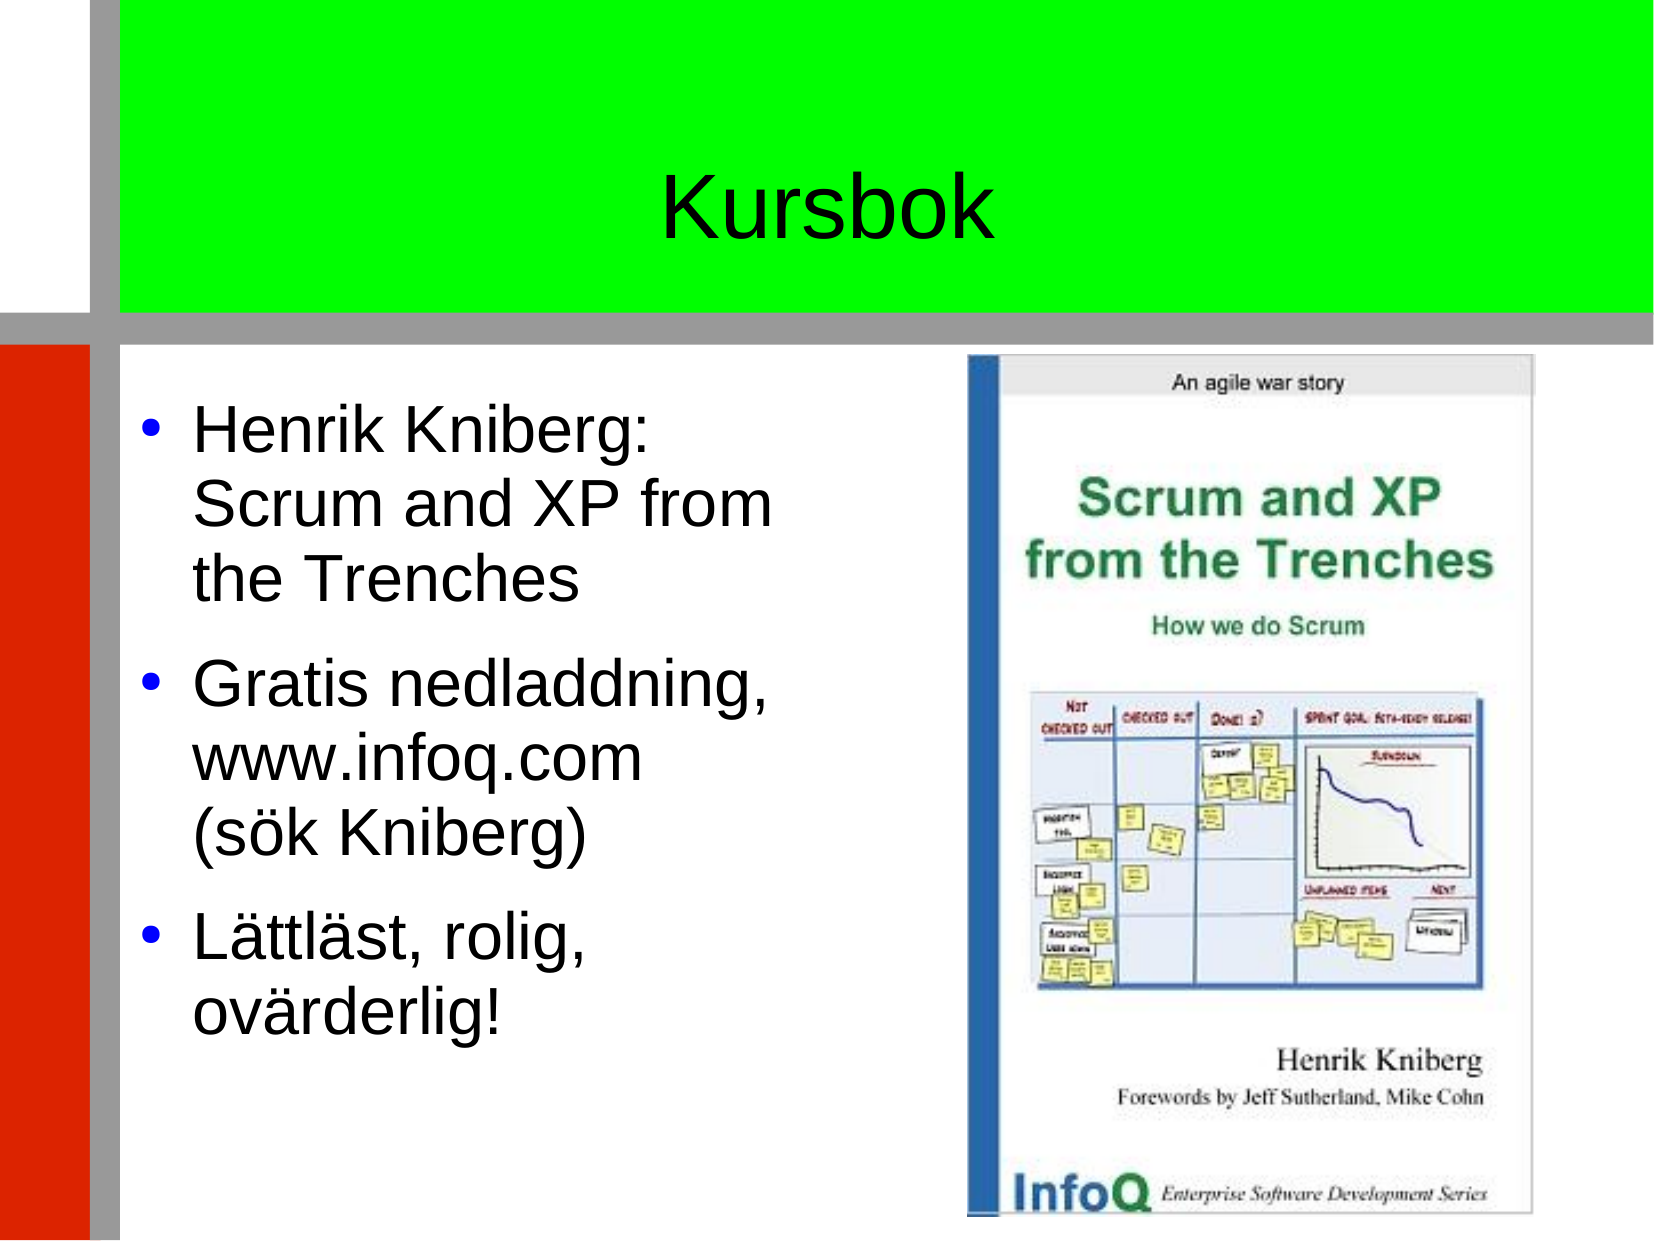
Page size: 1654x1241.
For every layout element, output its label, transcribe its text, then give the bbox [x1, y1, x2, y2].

list Henrik Kniberg: Scrum and XP from the Trenches Gratis nedladdning, www.infoq.com (sök Kniberg) Lättläst, rolig, ovärderlig! [121, 391, 811, 1211]
title Kursbok [121, 102, 1534, 311]
picture [967, 354, 1536, 1217]
